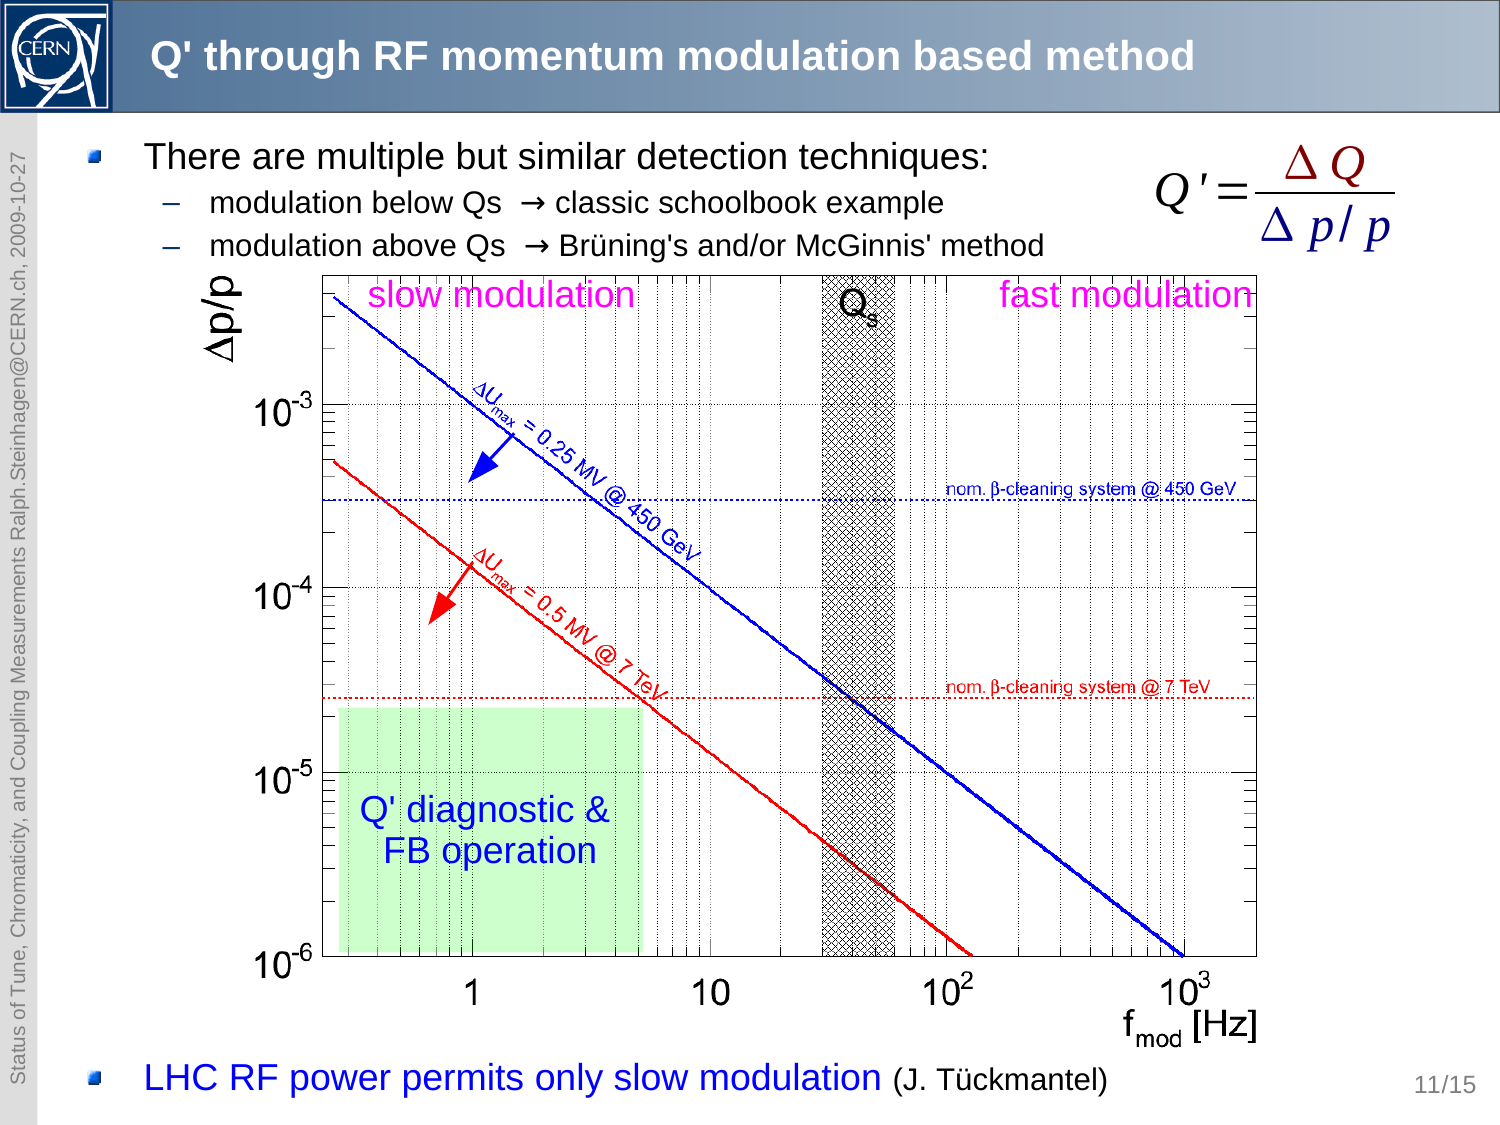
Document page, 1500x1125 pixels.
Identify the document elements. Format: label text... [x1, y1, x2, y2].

list There are multiple but similar detection techniques: modulation below Qs → classic schoolbook example modulation above Qs → Brüning's and/or McGinnis' method LHC RF power permits only slow modulation (J. Tückmantel) [87, 133, 1438, 1125]
title Q' through RF momentum modulation based method [150, 0, 1201, 113]
text_box Q' diagnostic & FB operation [337, 707, 644, 953]
chart [1141, 134, 1410, 253]
text_box slow modulation [352, 266, 650, 324]
text_box fast modulation [984, 266, 1268, 324]
picture [0, 0, 113, 113]
